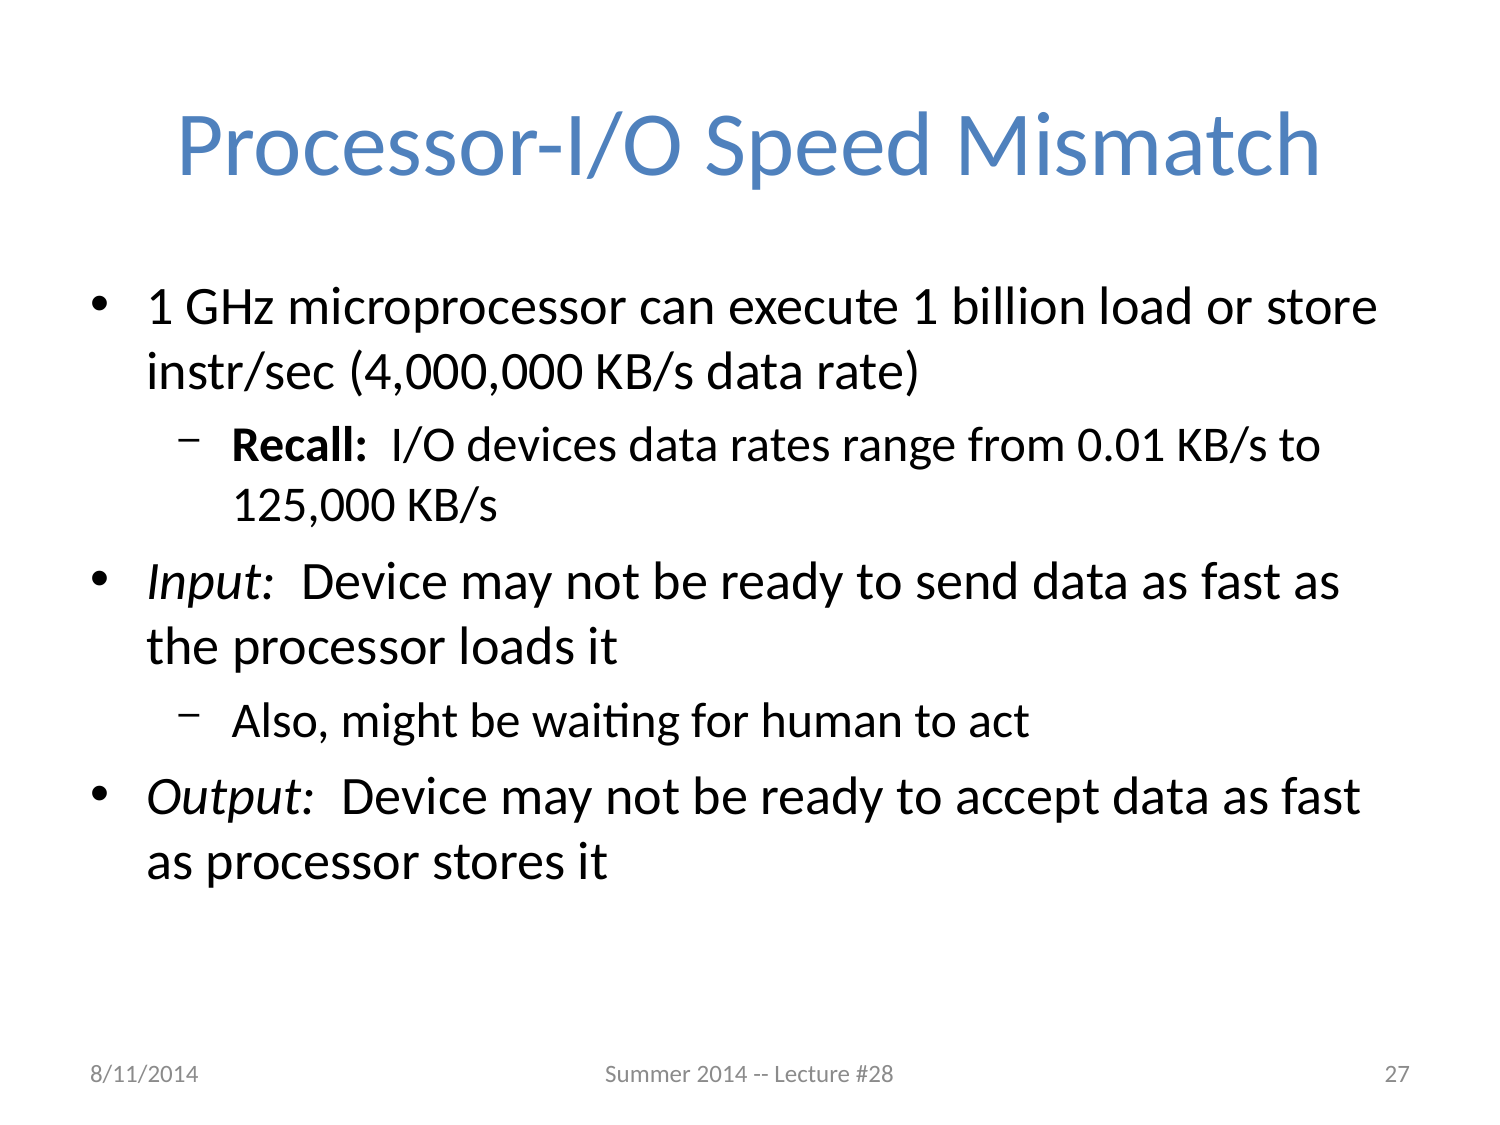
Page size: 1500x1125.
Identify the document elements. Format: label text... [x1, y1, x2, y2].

slide_number <number> [1074, 1042, 1425, 1103]
list 1 GHz microprocessor can execute 1 billion load or store instr/sec (4,000,000 KB/s data rate) Recall: I/O devices data rates range from 0.01 KB/s to 125,000 KB/s Input: Device may not be ready to send data as fast as the processor loads it Also, might be waiting for human to act Output: Device may not be ready to accept data as fast as processor stores it [75, 262, 1425, 1073]
slide_number 8/11/2014 [75, 1042, 425, 1103]
title Processor-I/O Speed Mismatch [75, 45, 1425, 233]
footer Summer 2014 -- Lecture #28 [512, 1042, 988, 1103]
